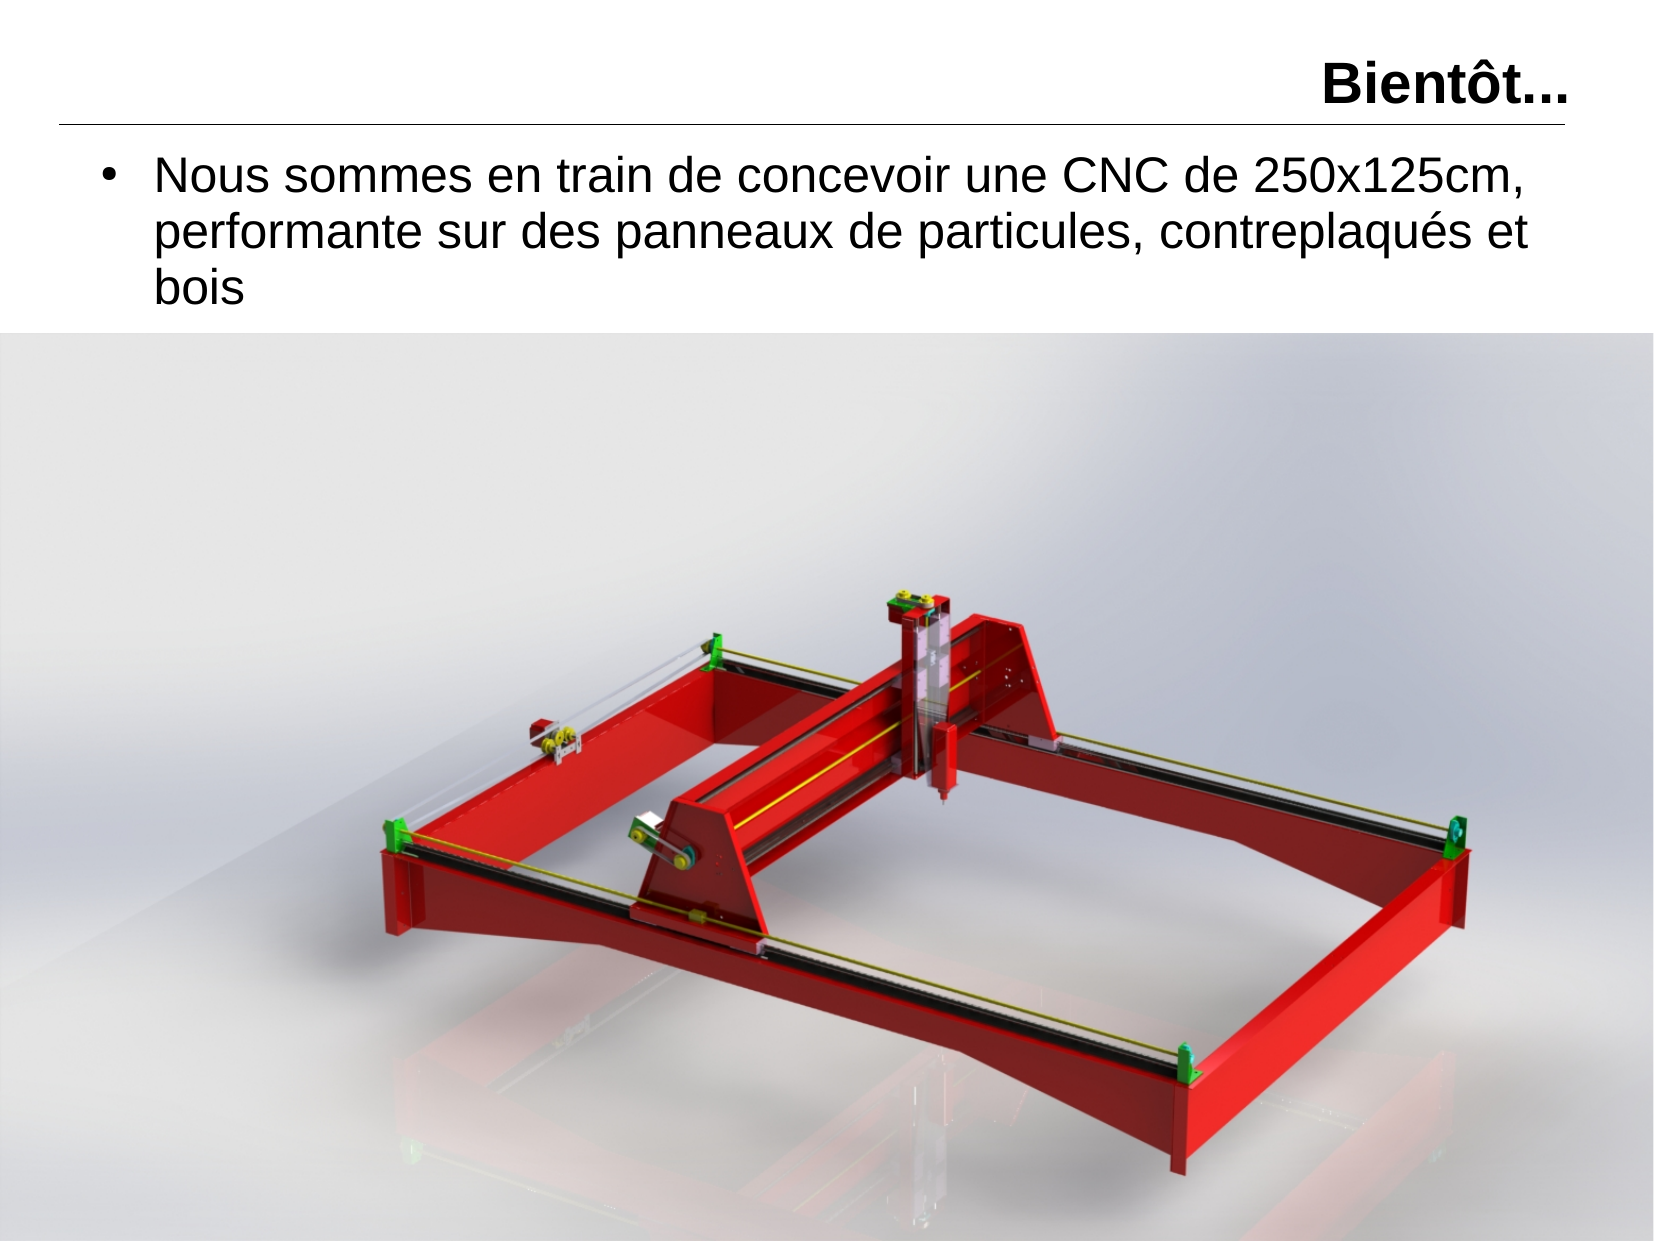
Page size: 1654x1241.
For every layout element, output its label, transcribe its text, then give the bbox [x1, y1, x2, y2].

list Nous sommes en train de concevoir une CNC de 250x125cm, performante sur des panneaux de particules, contreplaqués et bois [82, 147, 1571, 333]
picture [0, 333, 1654, 1241]
title Bientôt... [59, 46, 1571, 122]
